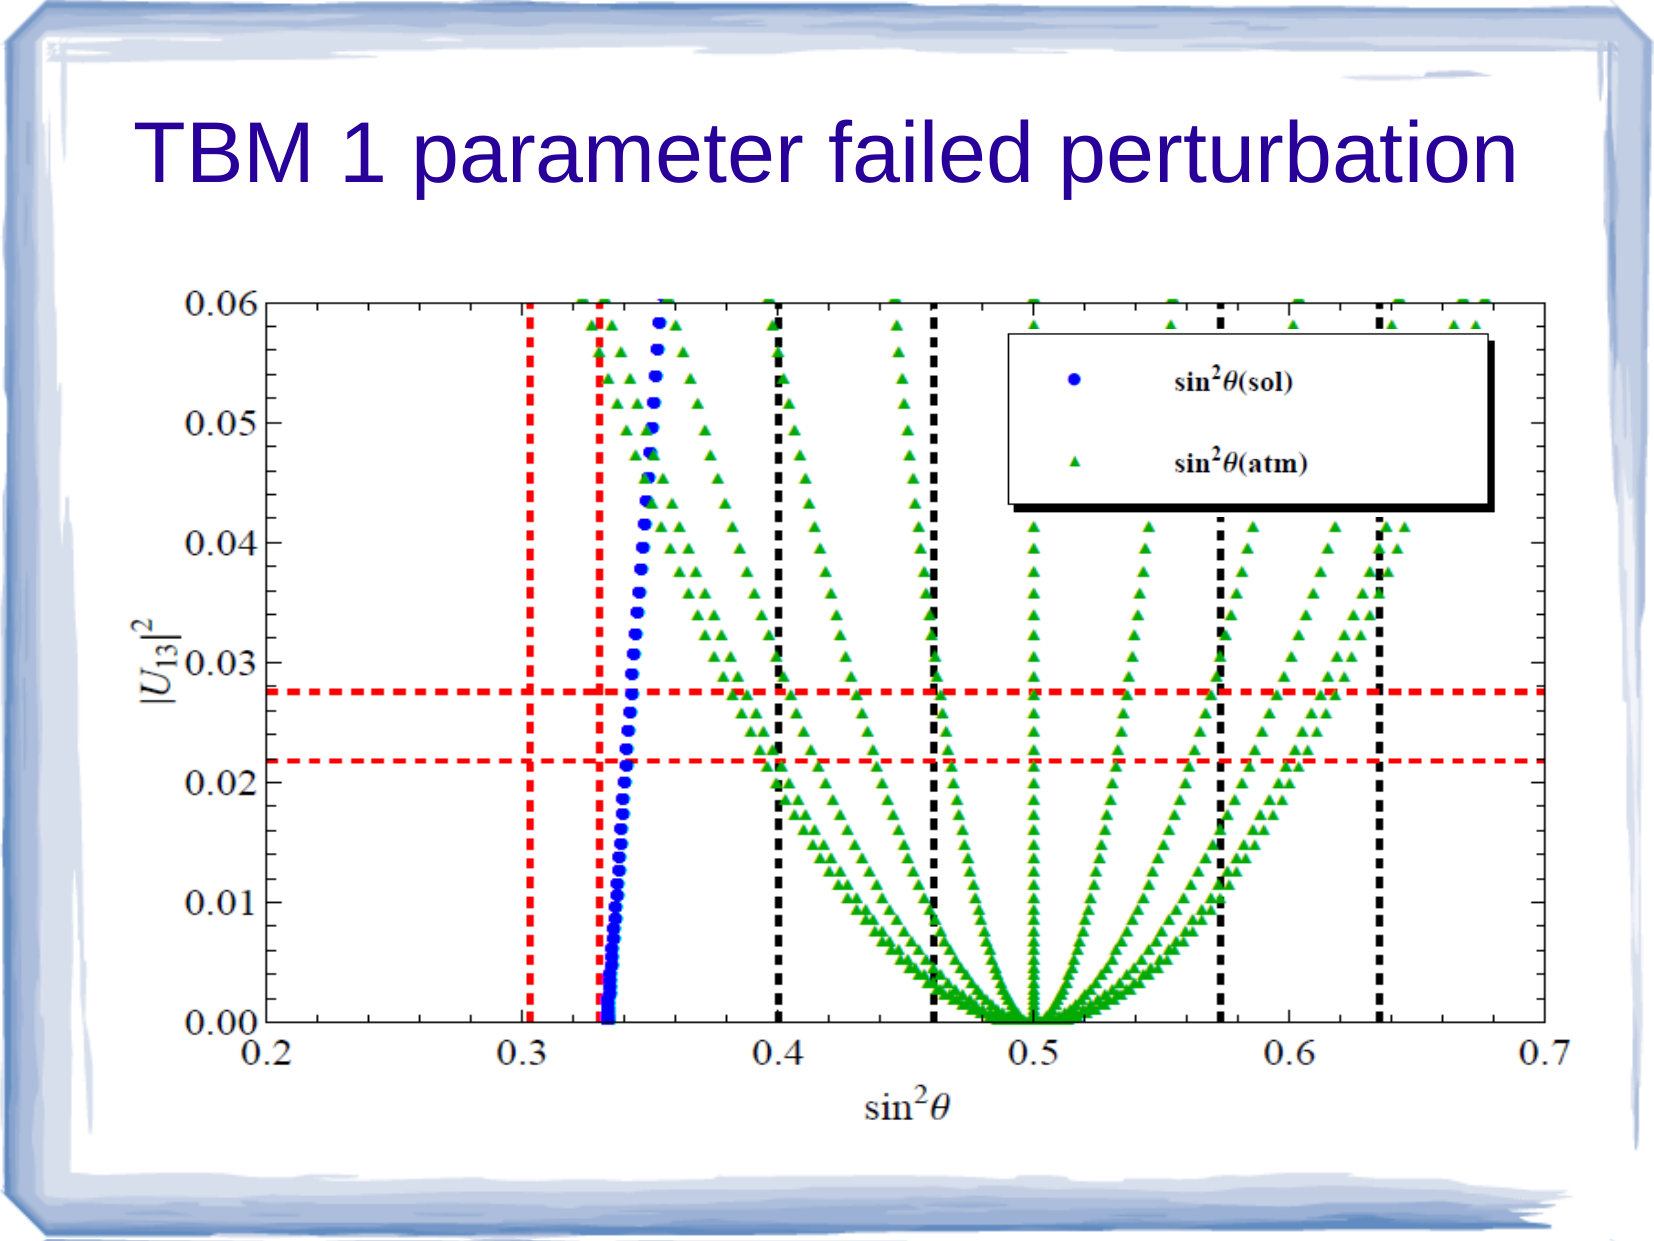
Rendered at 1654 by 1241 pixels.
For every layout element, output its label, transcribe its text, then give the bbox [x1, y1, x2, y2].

picture [0, 0, 1654, 1241]
title TBM 1 parameter failed perturbation [82, 49, 1571, 257]
